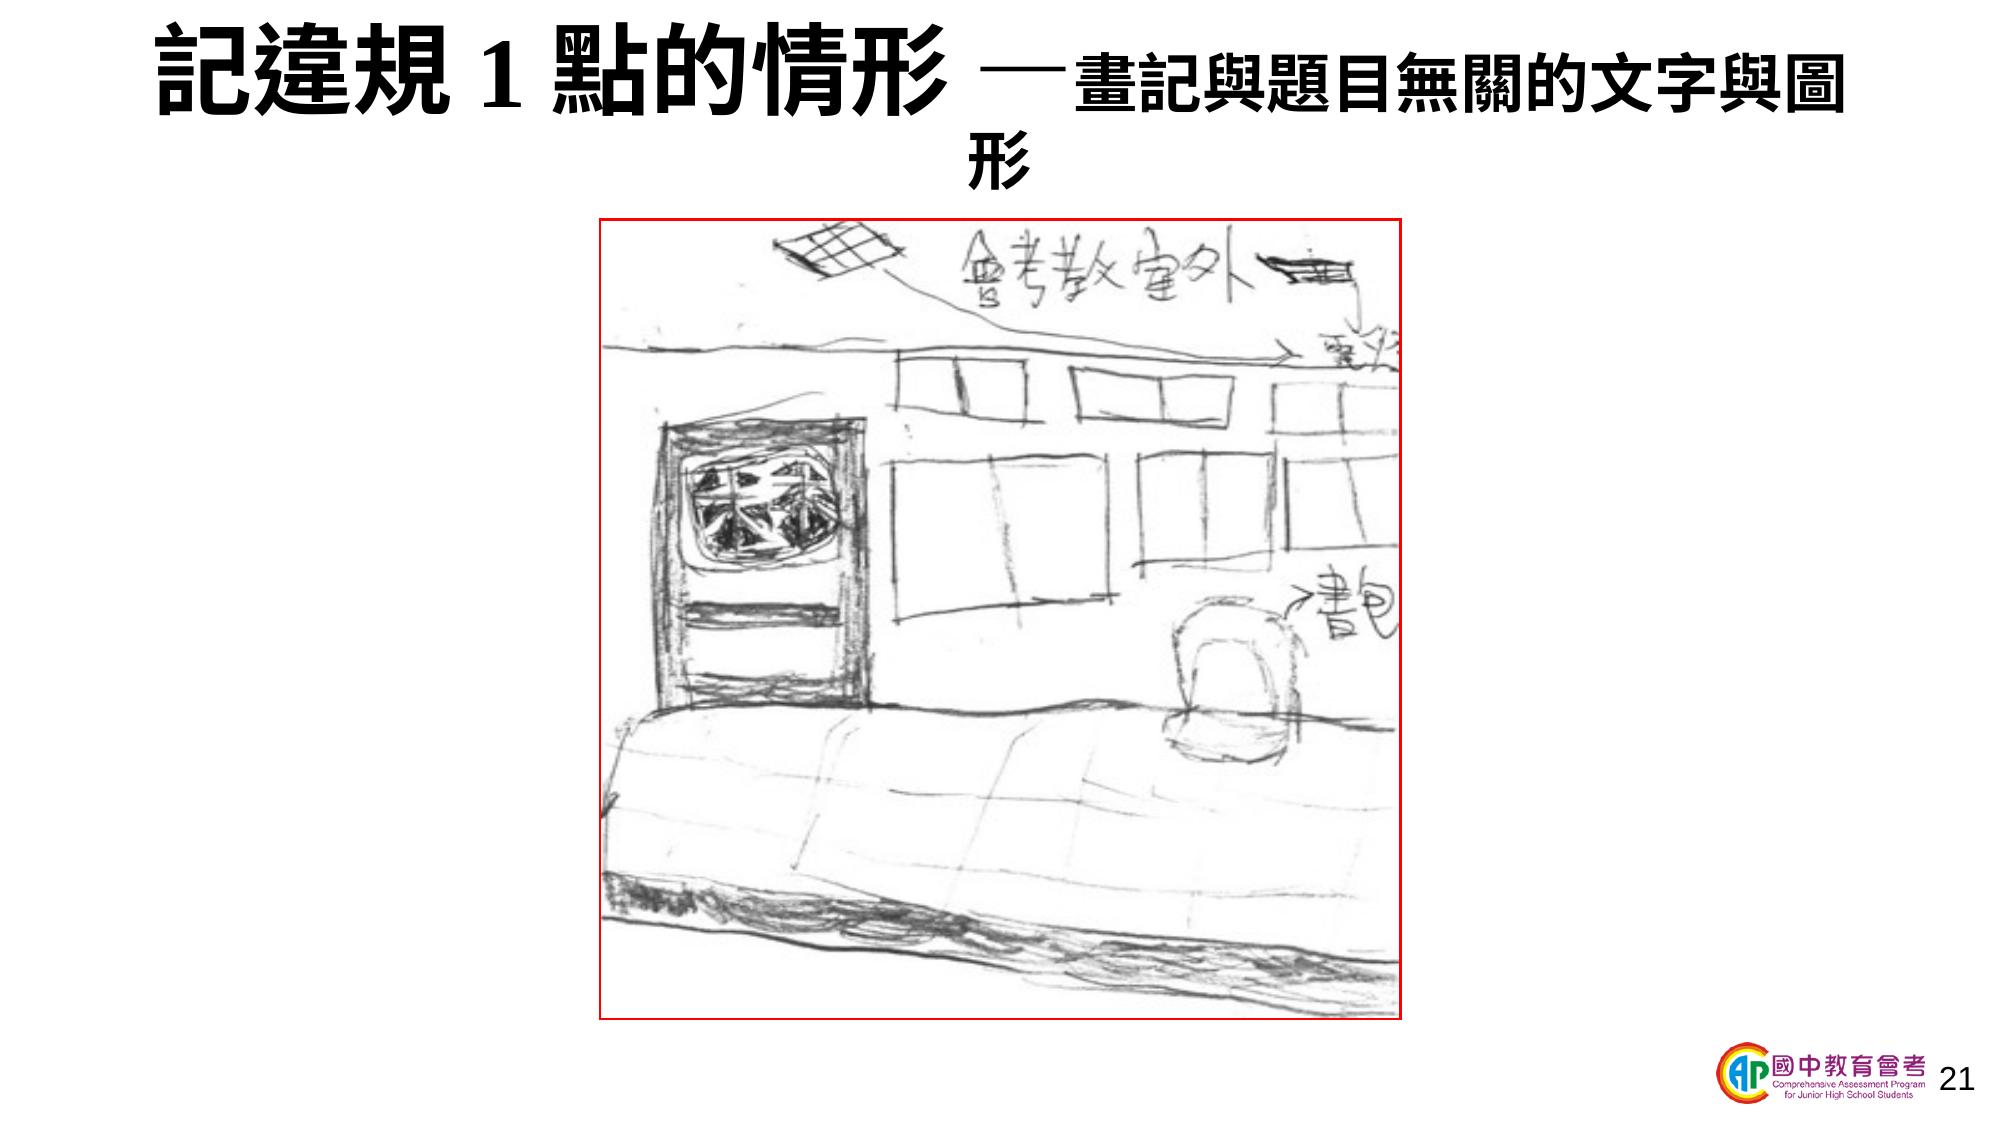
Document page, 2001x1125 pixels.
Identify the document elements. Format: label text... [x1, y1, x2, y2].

picture [601, 220, 1400, 1018]
text_box [1923, 1047, 2000, 1108]
title 記違規1點的情形 —畫記與題目無關的文字與圖形 [121, 0, 1879, 220]
